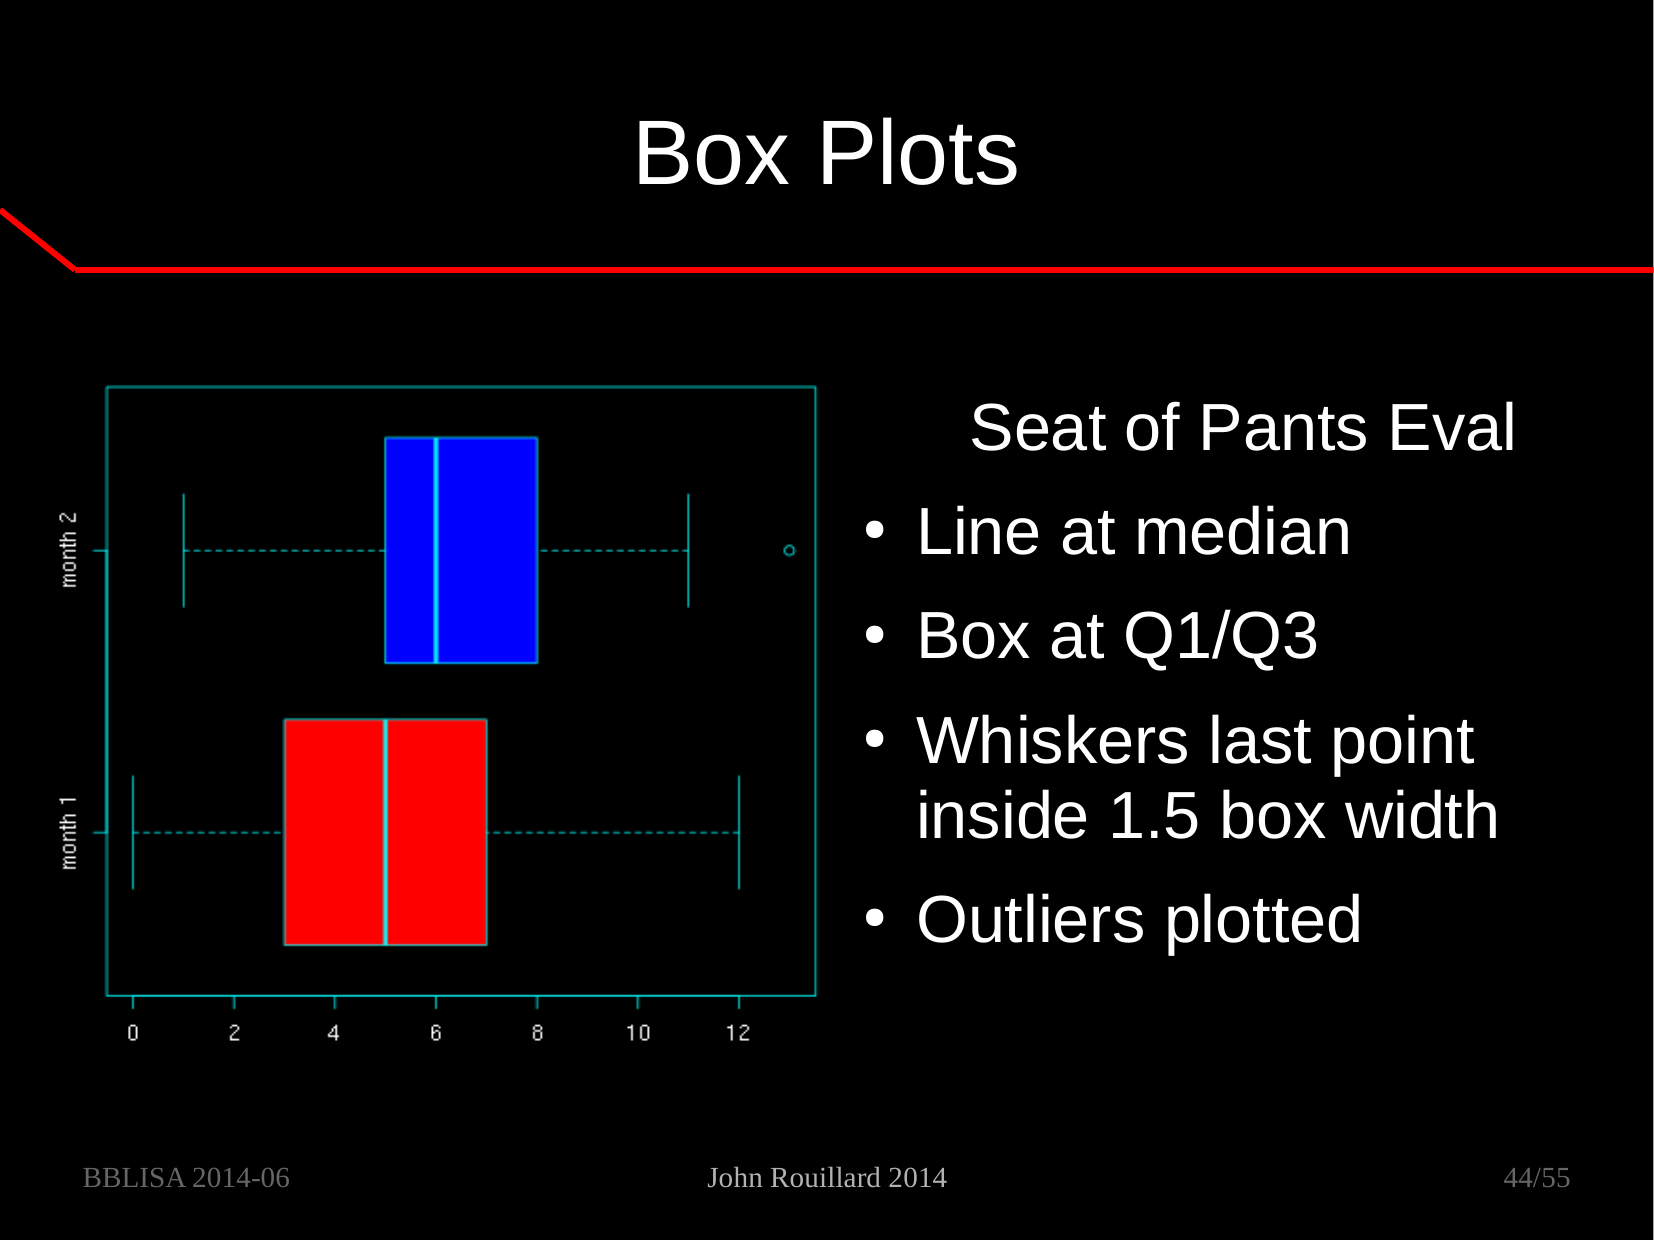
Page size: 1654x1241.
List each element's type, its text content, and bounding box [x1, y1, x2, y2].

picture [0, 284, 871, 1126]
list Seat of Pants Eval Line at median Box at Q1/Q3 Whiskers last point inside 1.5 box width Outliers plotted [845, 390, 1572, 1110]
title Box Plots [82, 49, 1571, 257]
